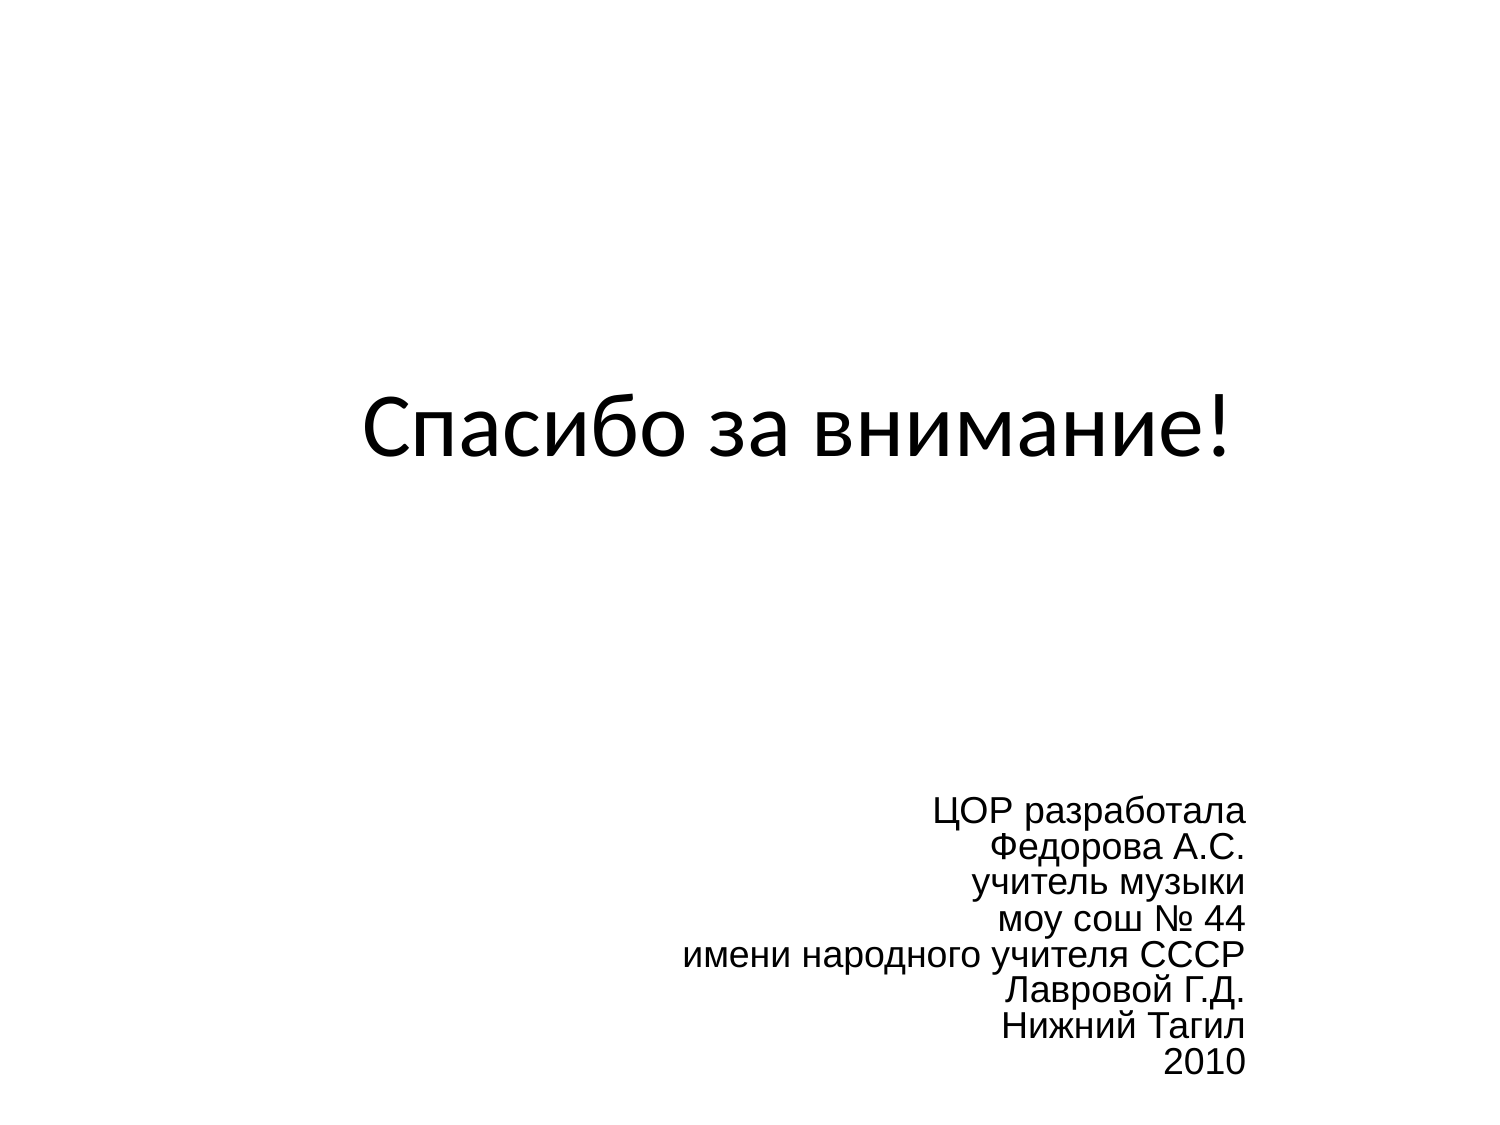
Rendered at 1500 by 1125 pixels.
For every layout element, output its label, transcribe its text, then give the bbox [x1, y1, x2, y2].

title Спасибо за внимание! [123, 326, 1474, 514]
text_box ЦОР разработала Федорова А.С. учитель музыки моу сош № 44 имени народного учителя СССР Лавровой Г.Д. Нижний Тагил 2010 [667, 787, 1417, 1090]
